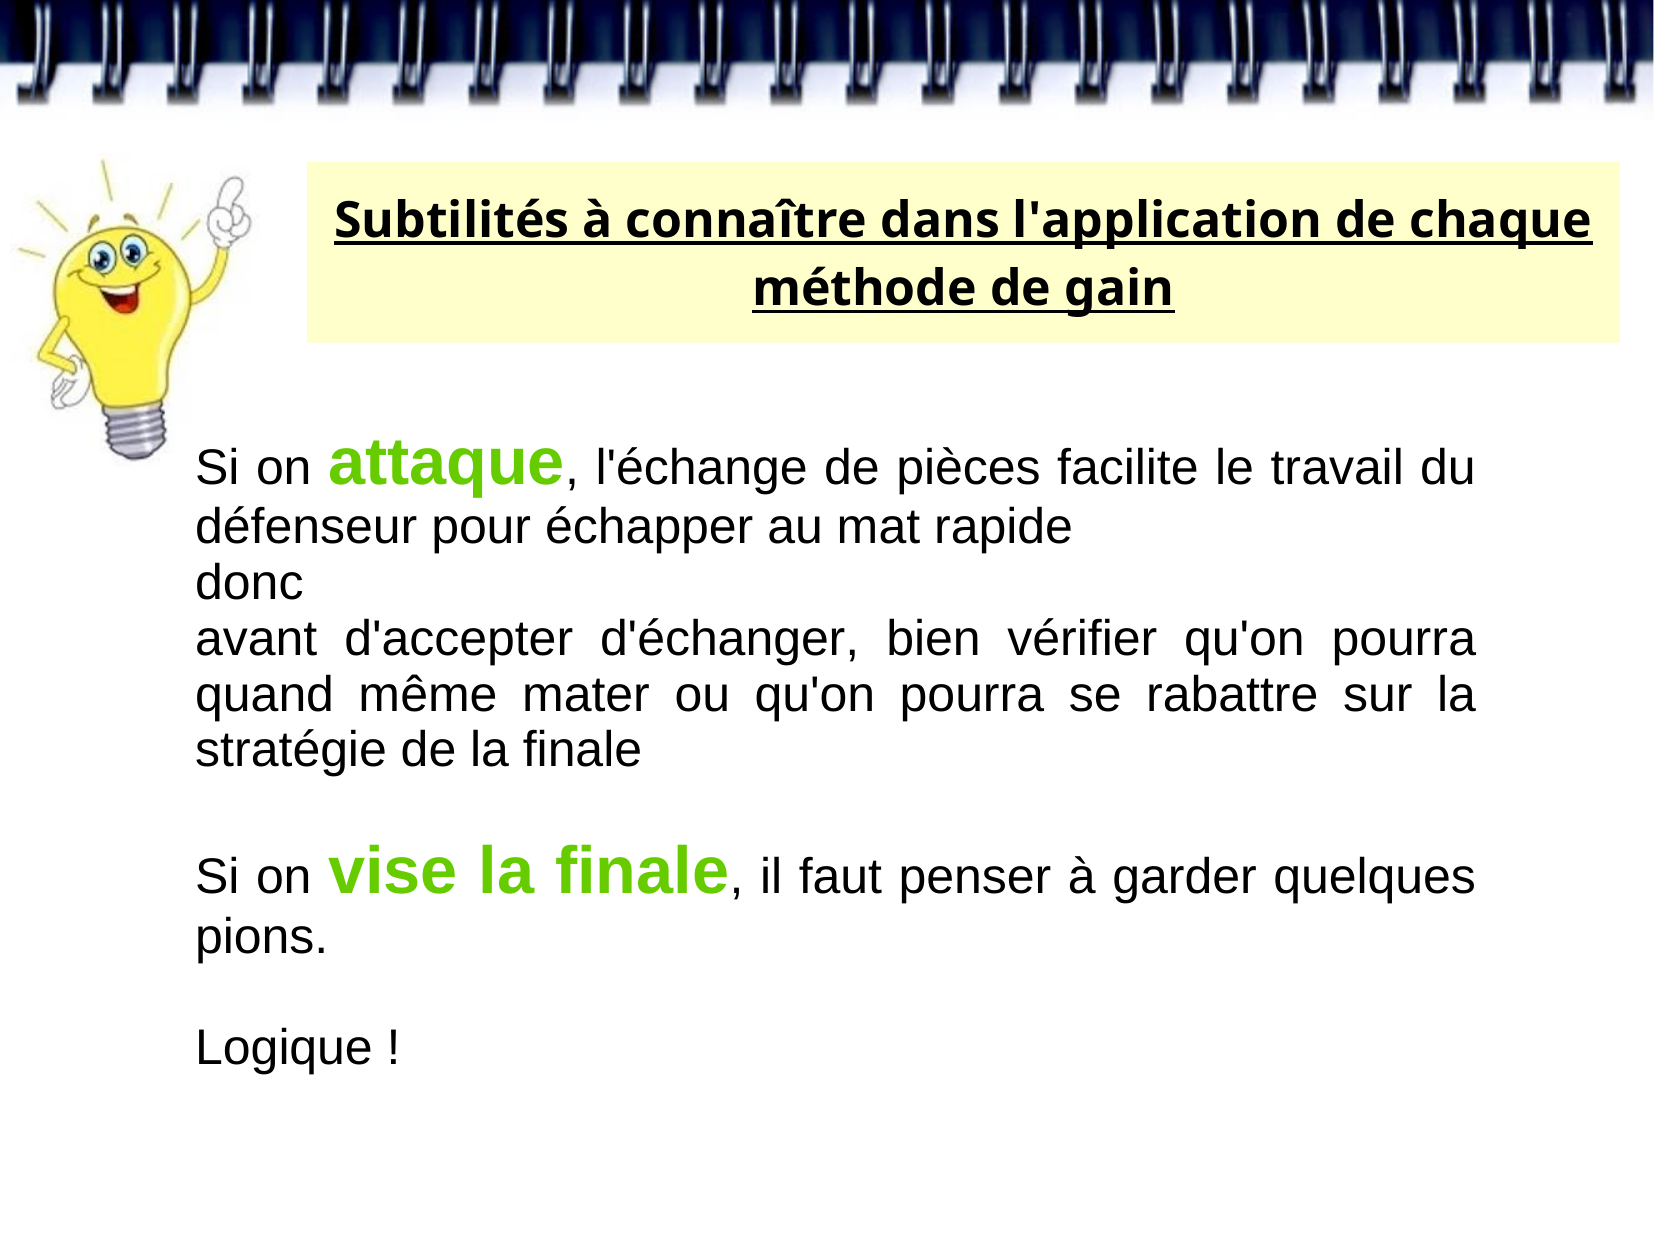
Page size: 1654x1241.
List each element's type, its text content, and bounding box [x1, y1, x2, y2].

picture [0, 0, 1654, 121]
picture [10, 153, 260, 468]
title Subtilités à connaître dans l'application de chaque méthode de gain [307, 161, 1620, 343]
subtitle Si on attaque, l'échange de pièces facilite le travail du défenseur pour échapper au mat rapide donc avant d'accepter d'échanger, bien vérifier qu'on pourra quand même mater ou qu'on pourra se rabattre sur la stratégie de la finale Si on vise la finale, il faut penser à garder quelques pions. Logique ! [195, 423, 1477, 1187]
